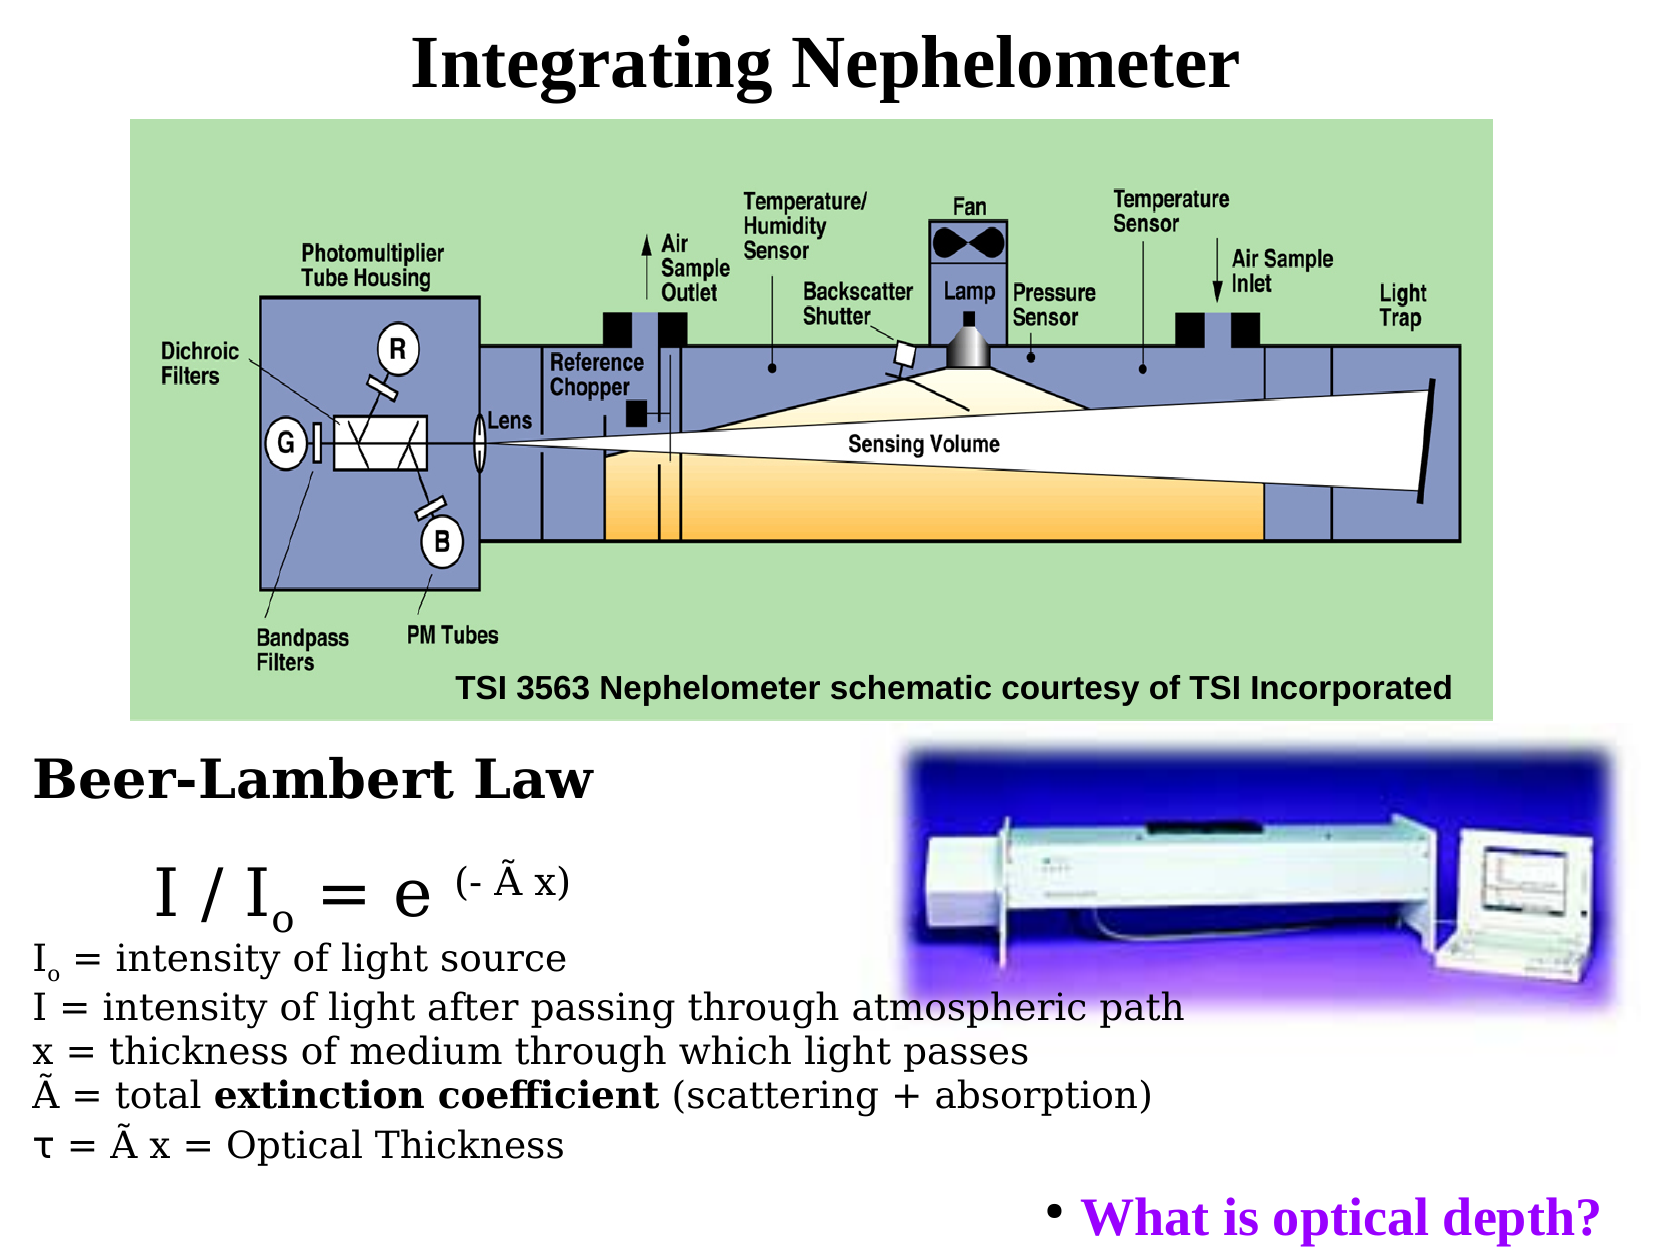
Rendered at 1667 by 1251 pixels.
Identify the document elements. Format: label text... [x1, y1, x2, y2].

text_box What is optical depth? [996, 1173, 1652, 1251]
picture [815, 723, 1641, 1110]
text_box Beer-Lambert Law I / Io = e (- Ã x)‏ Io = intensity of light source I = intensity of light after passing through atmospheric path x = thickness of medium through which light passes Ã = total extinction coefficient (scattering + absorption)‏ τ = Ã x = Optical Thickness [32, 749, 1359, 1168]
title Integrating Nephelometer [395, 0, 1311, 119]
text_box TSI 3563 Nephelometer schematic courtesy of TSI Incorporated [440, 664, 1470, 715]
picture [130, 119, 1493, 721]
